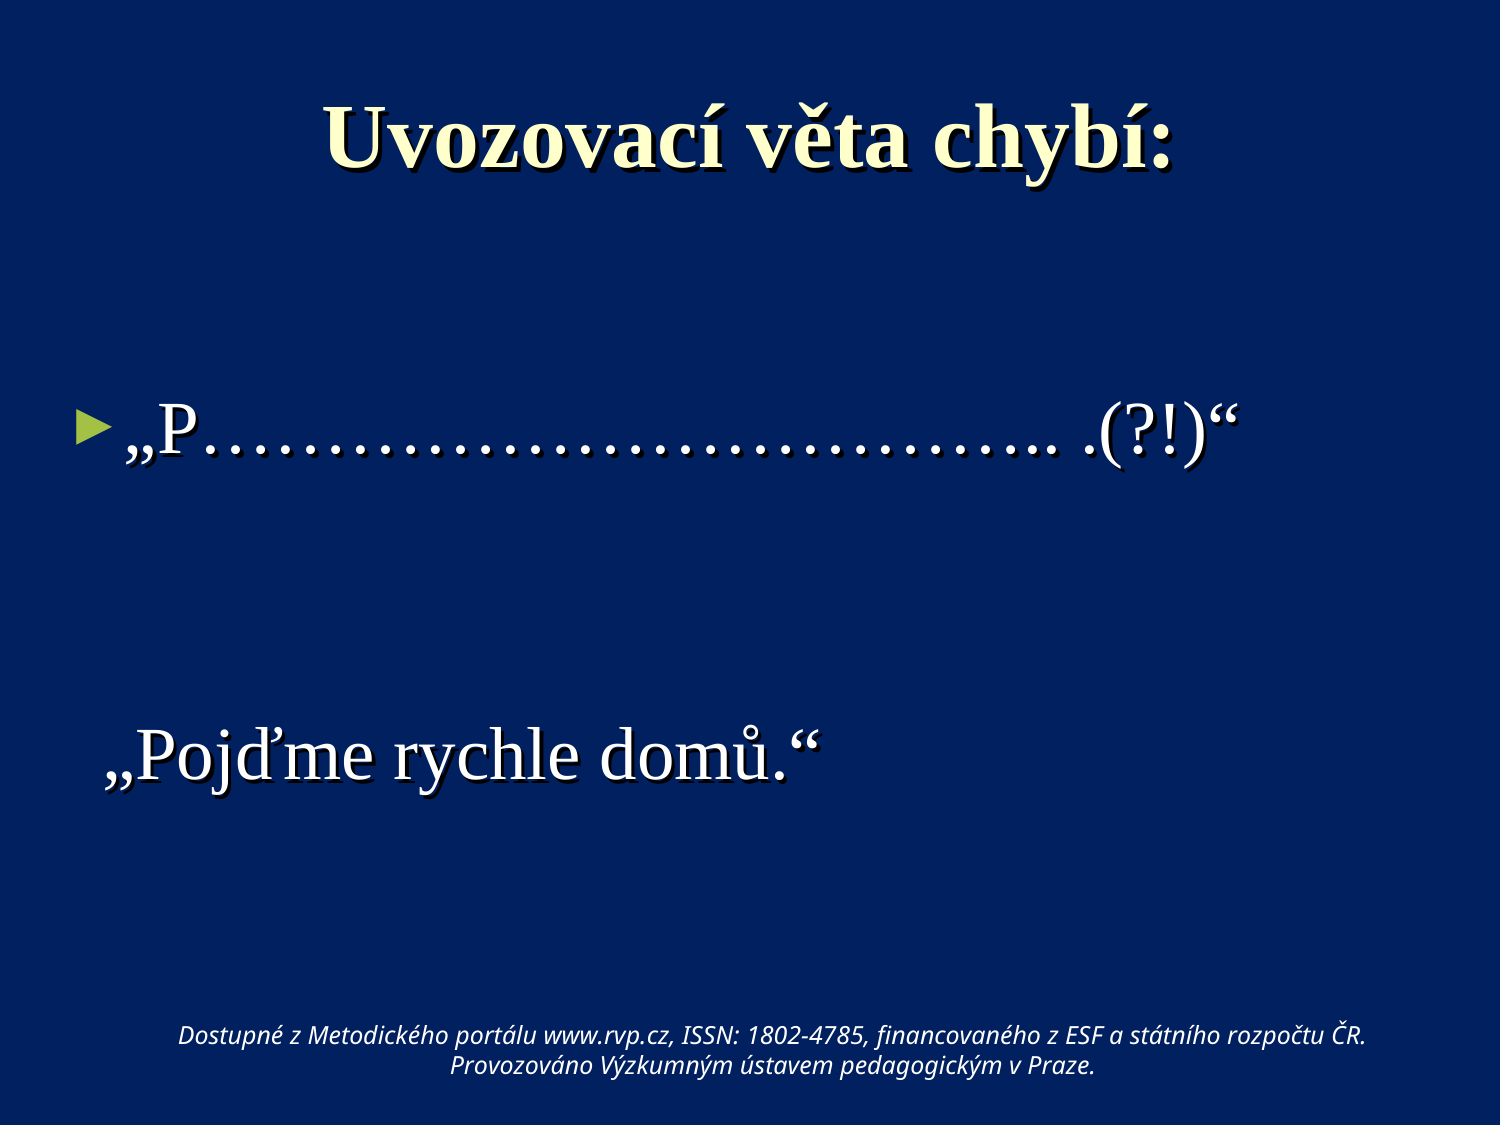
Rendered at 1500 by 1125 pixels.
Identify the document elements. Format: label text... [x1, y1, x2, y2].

list „P…………………………….. .(?!)“ „Pojďme rychle domů.“ [49, 262, 1451, 1001]
title Uvozovací věta chybí: [49, 37, 1451, 225]
text_box Dostupné z Metodického portálu www.rvp.cz, ISSN: 1802-4785, financovaného z ESF a státního rozpočtu ČR. Provozováno Výzkumným ústavem pedagogickým v Praze. [152, 1019, 1395, 1080]
